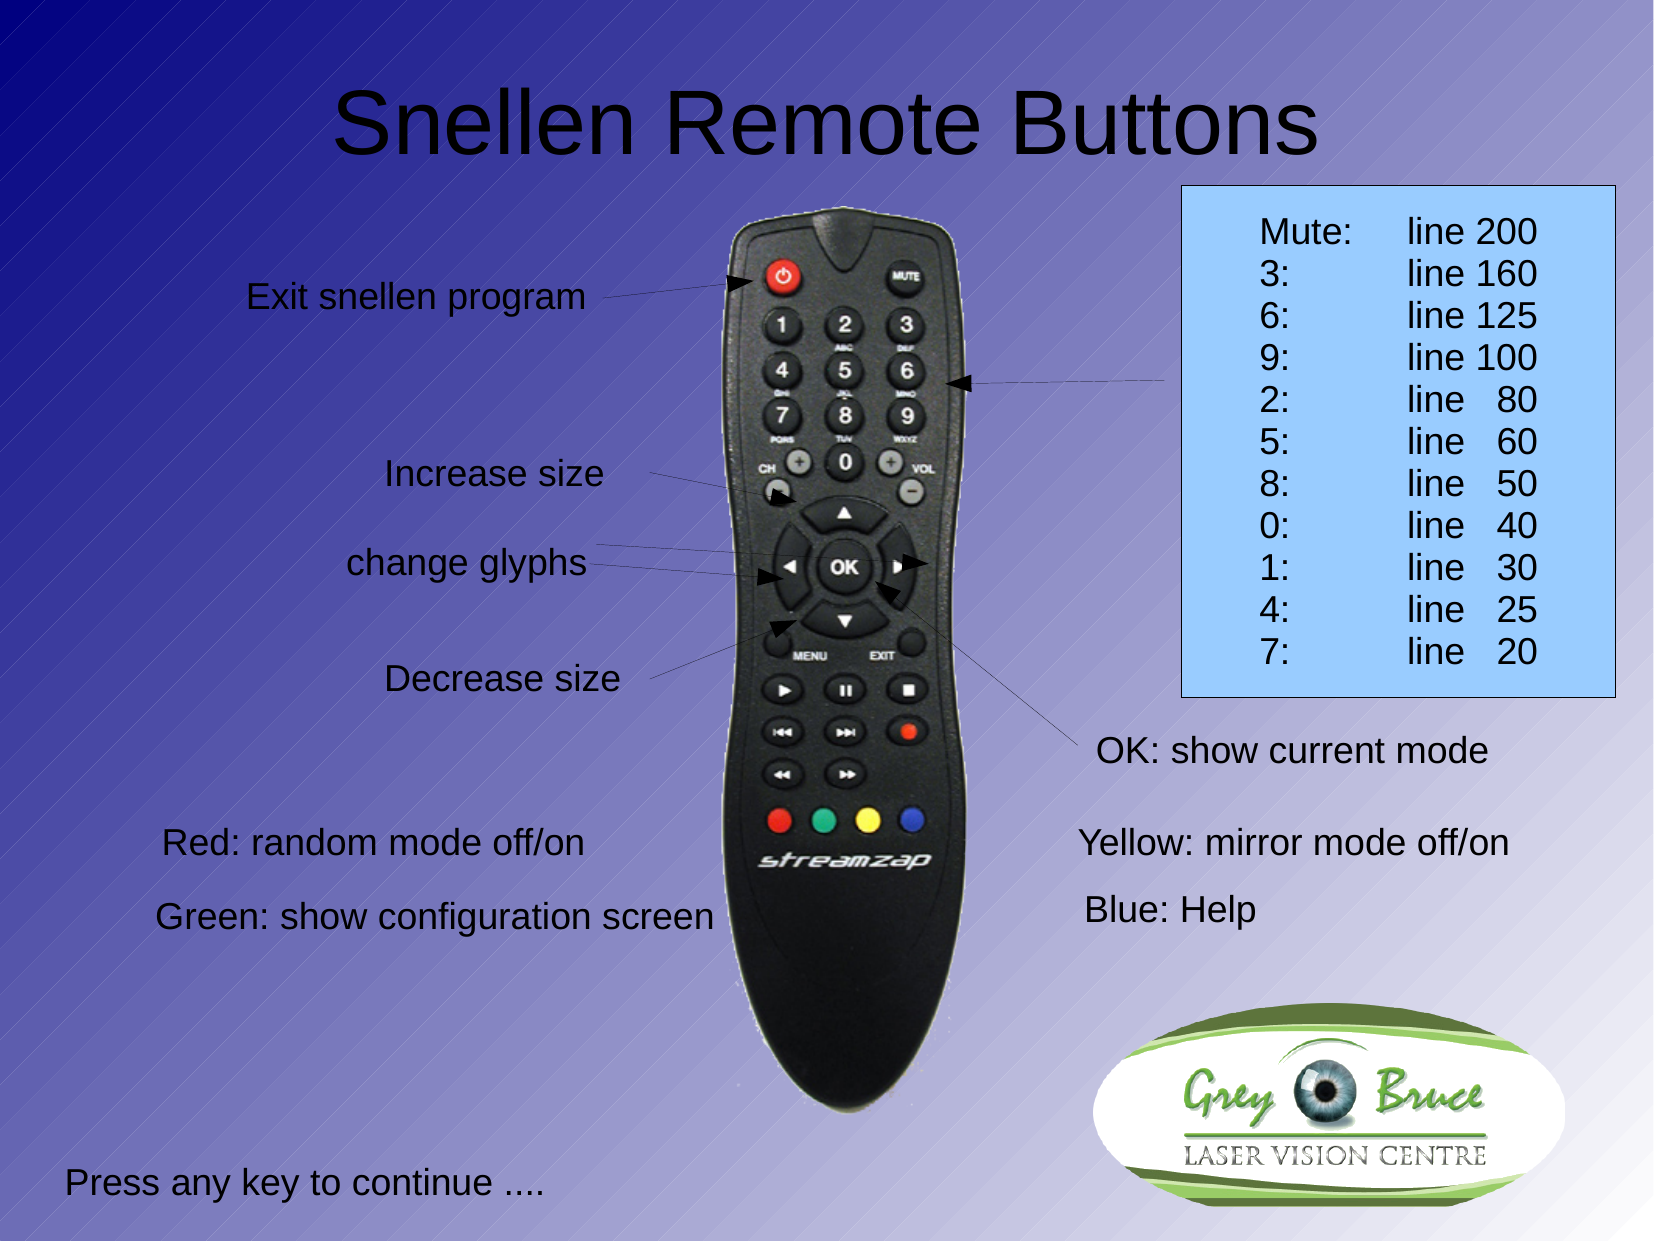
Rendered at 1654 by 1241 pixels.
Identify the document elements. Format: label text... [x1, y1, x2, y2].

text_box Increase size [369, 445, 621, 502]
text_box Green: show configuration screen [140, 887, 731, 945]
picture [1093, 1003, 1565, 1207]
title Snellen Remote Buttons [82, 38, 1571, 207]
picture [714, 206, 975, 1118]
text_box OK: show current mode [1081, 722, 1505, 780]
text_box Exit snellen program [231, 267, 603, 325]
text_box change glyphs [331, 534, 603, 592]
text_box Yellow: mirror mode off/on [1062, 814, 1526, 872]
text_box Press any key to continue .... [49, 1153, 562, 1211]
text_box Mute: line 200 3: line 160 6: line 125 9: line 100 2: line 80 5: line 60 8: line 50 0: line 40 1: line 30 4: line 25 7: line 20 [1181, 185, 1616, 698]
text_box Blue: Help [1069, 881, 1272, 939]
text_box Decrease size [369, 649, 637, 707]
text_box Red: random mode off/on [146, 814, 602, 872]
